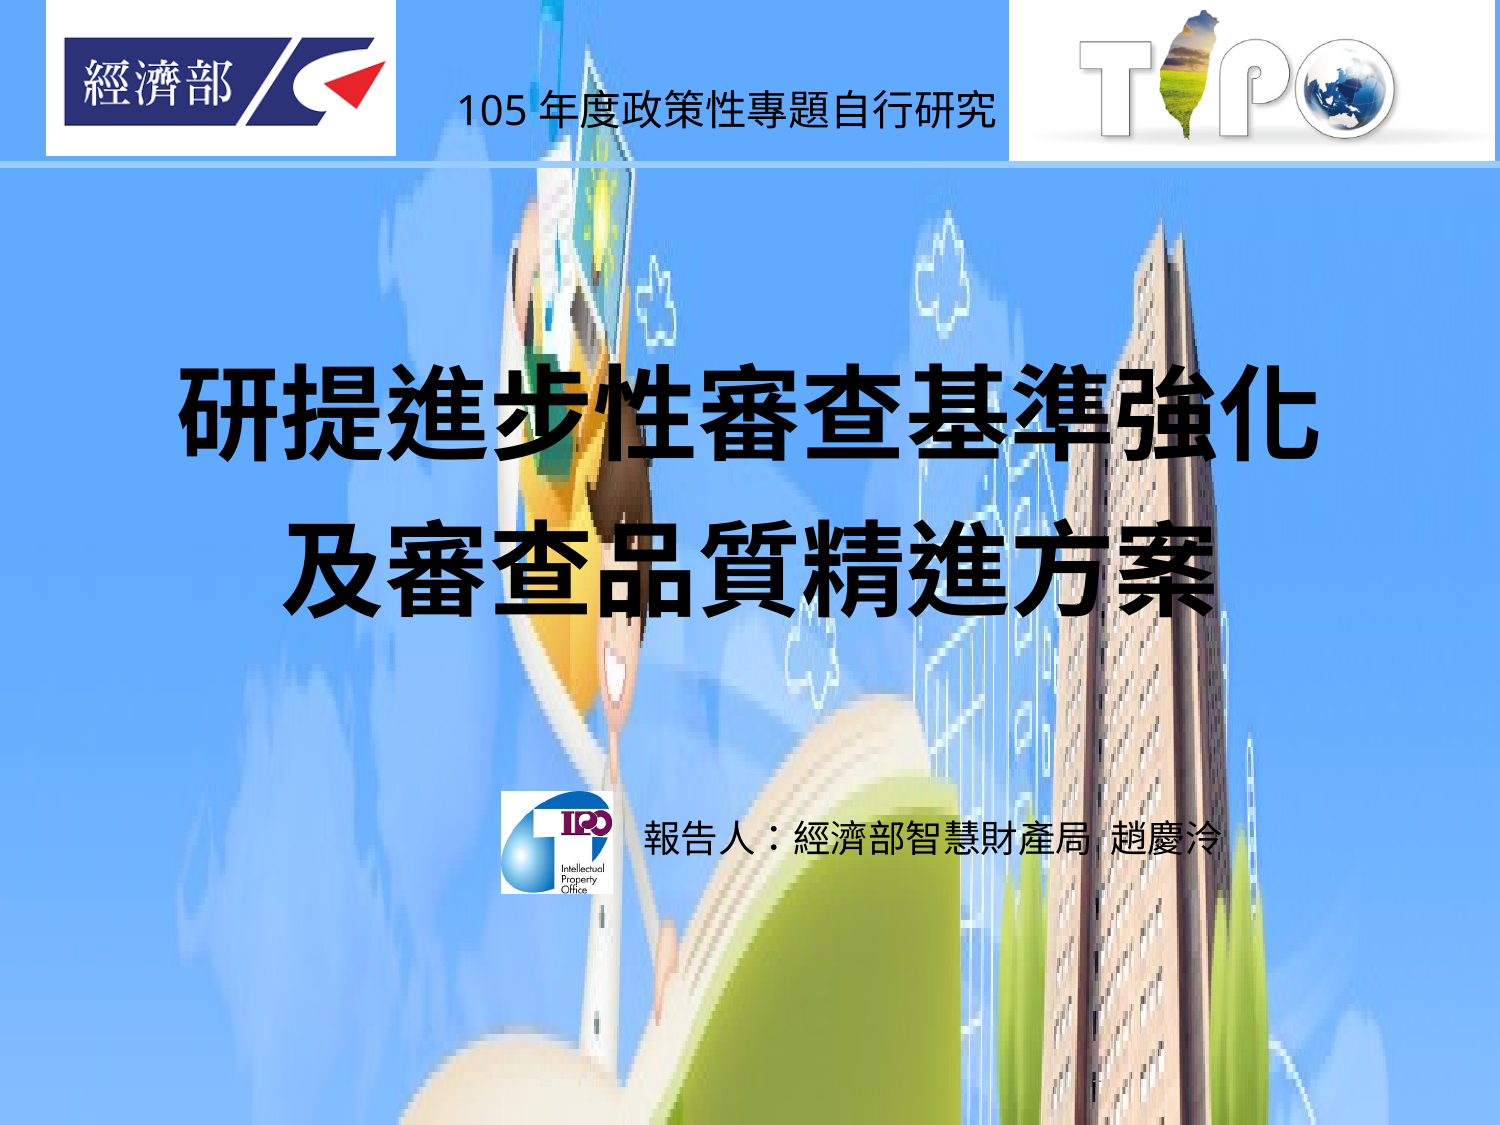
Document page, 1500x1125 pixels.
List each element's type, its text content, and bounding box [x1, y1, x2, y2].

picture [46, 0, 89, 156]
text_box 105年度政策性專題自行研究 [89, 0, 1365, 158]
subtitle 報告人：經濟部智慧財產局 趙慶泠 [466, 790, 1400, 1015]
picture [501, 791, 613, 894]
text_box 1 [1074, 1042, 1426, 1103]
title 研提進步性審查基準強化及審查品質精進方案 [112, 309, 1388, 598]
